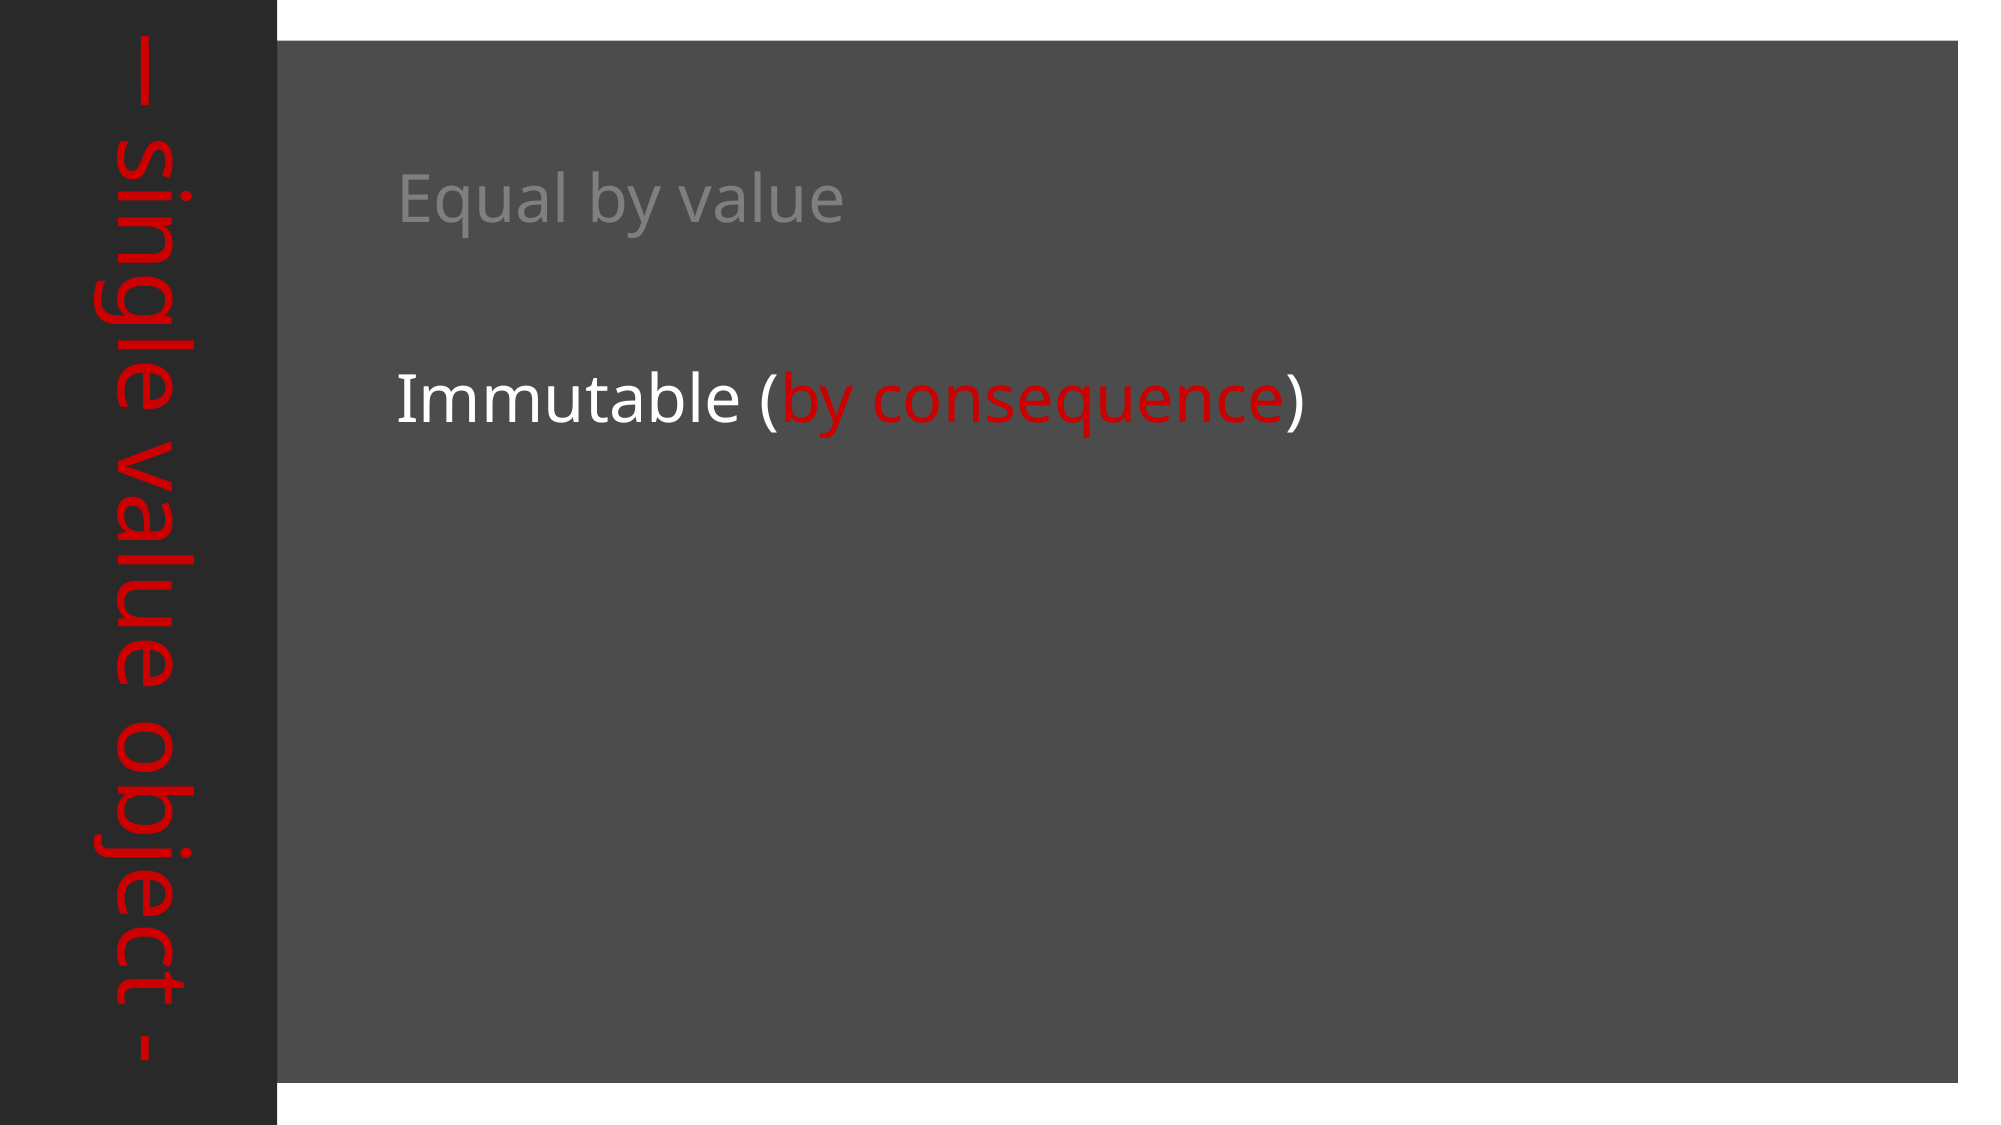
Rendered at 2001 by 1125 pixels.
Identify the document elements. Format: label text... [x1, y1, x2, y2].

text_box [1107, 412, 1123, 418]
text_box [1065, 412, 1082, 418]
text_box ----- single value object - [74, 17, 226, 1115]
text_box [793, 412, 810, 418]
text_box [0, 0, 1958, 1125]
text_box [913, 412, 931, 418]
text_box [555, 412, 571, 418]
text_box [618, 412, 634, 418]
text_box [659, 412, 676, 418]
text_box Equal by value Immutable (by consequence) [381, 28, 1660, 412]
